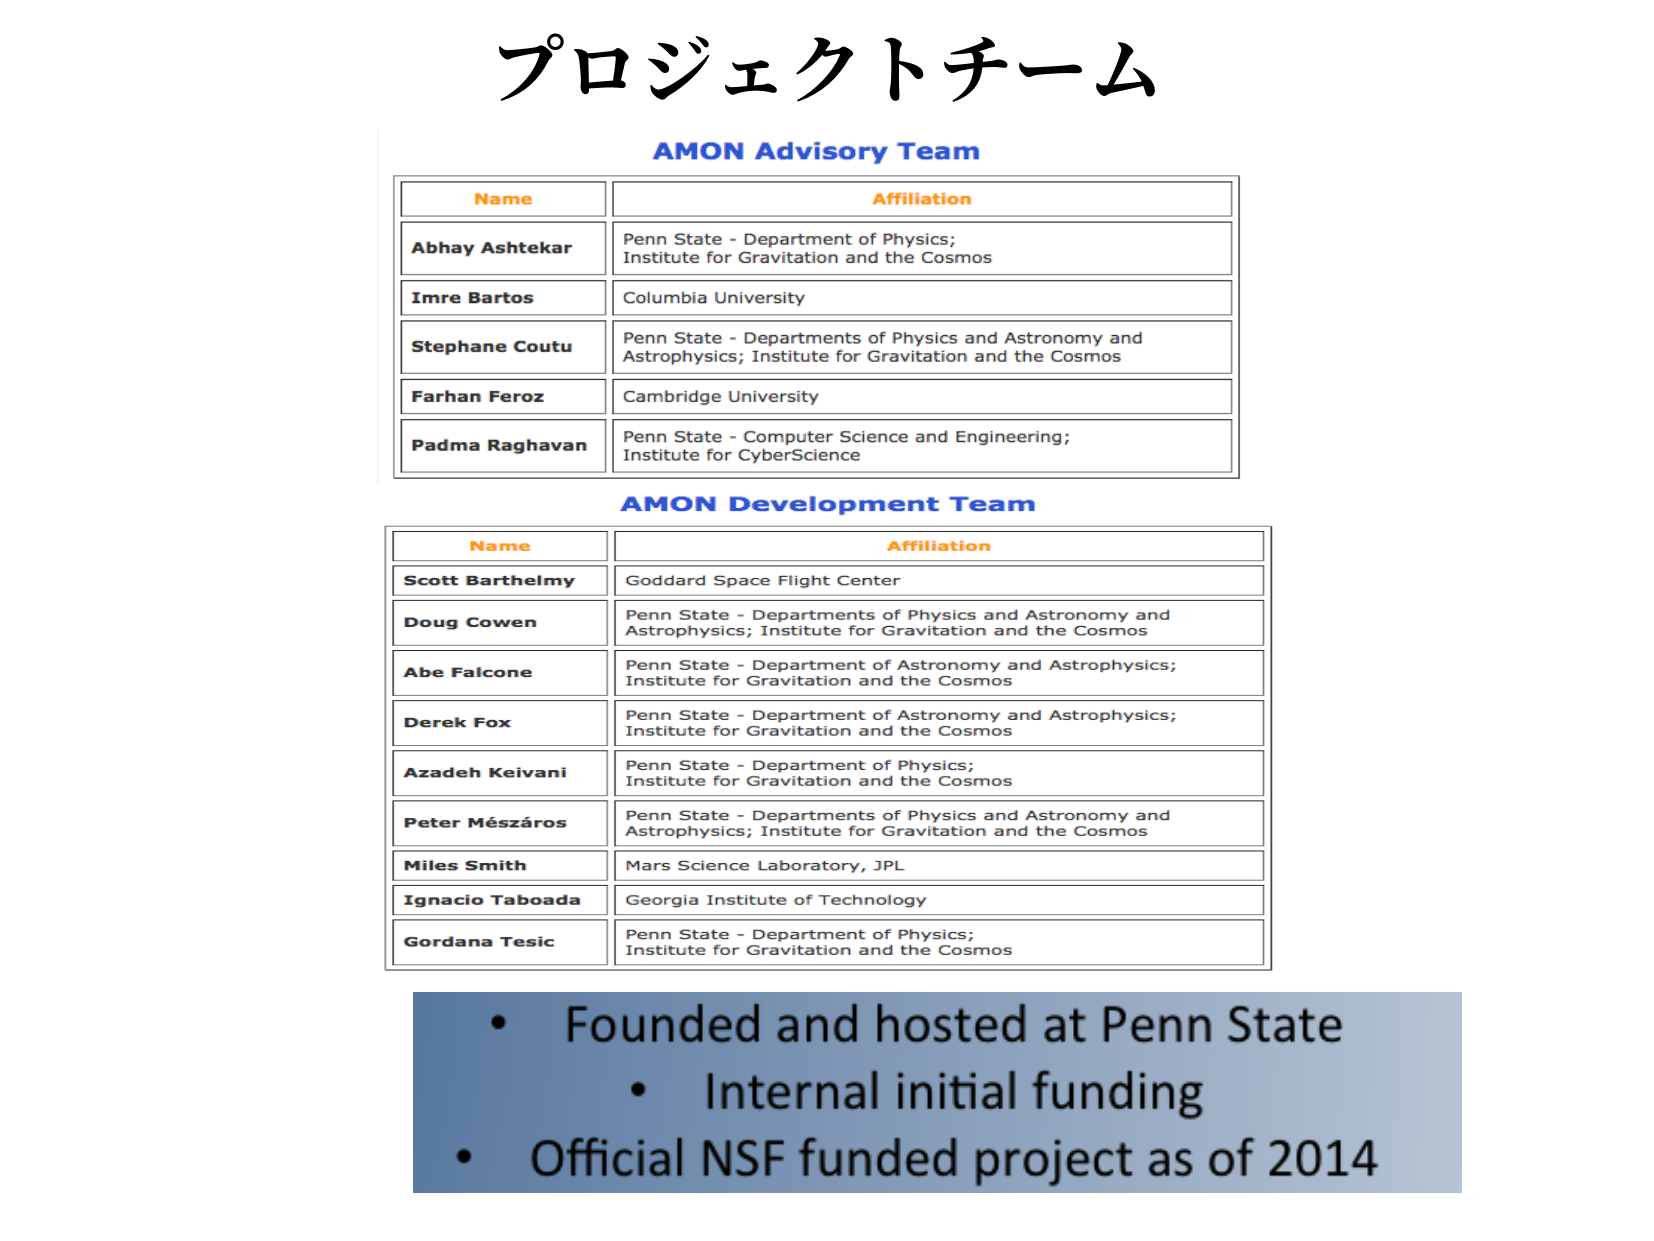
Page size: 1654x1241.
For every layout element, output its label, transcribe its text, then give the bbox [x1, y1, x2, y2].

title プロジェクトチーム [82, 11, 1571, 119]
picture [413, 992, 1462, 1193]
picture [377, 129, 1288, 981]
